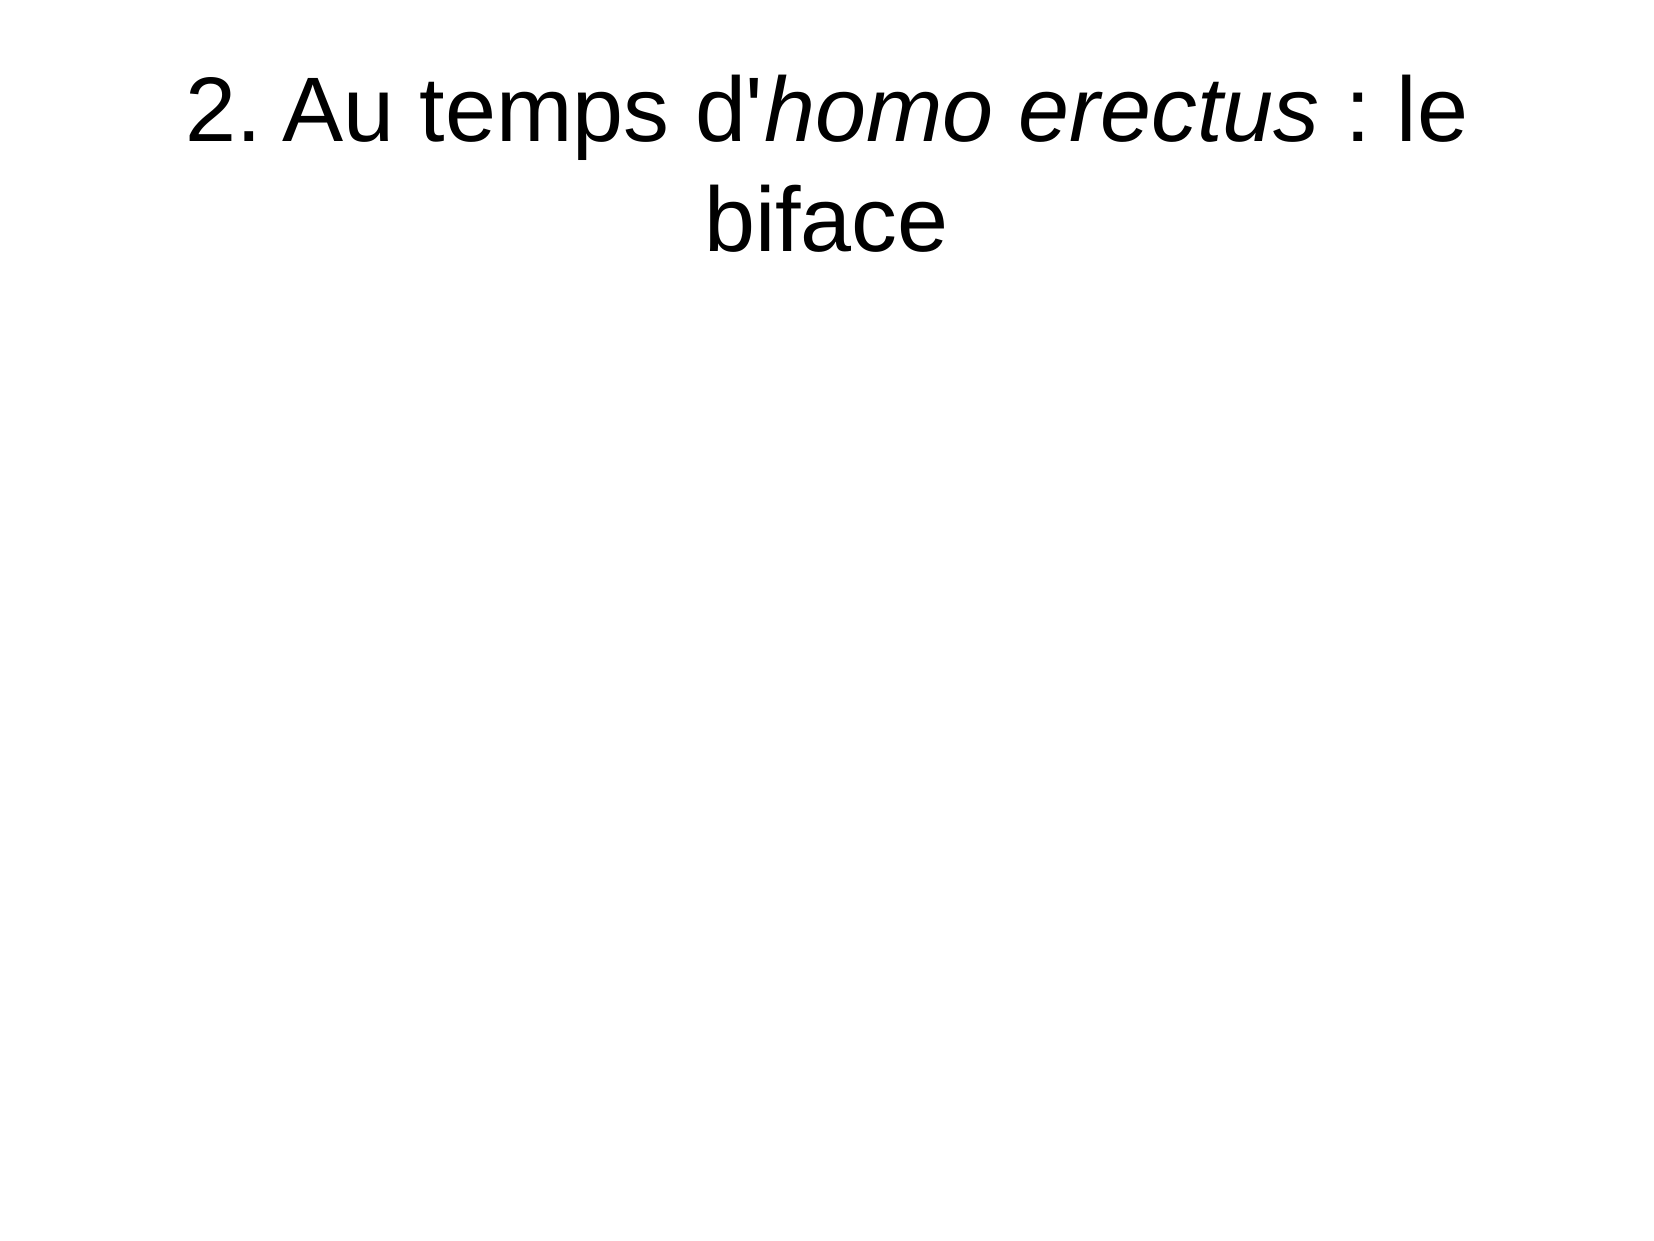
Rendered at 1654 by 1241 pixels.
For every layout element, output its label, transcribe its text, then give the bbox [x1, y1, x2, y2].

title 2. Au temps d'homo erectus : le biface [82, 49, 1571, 257]
